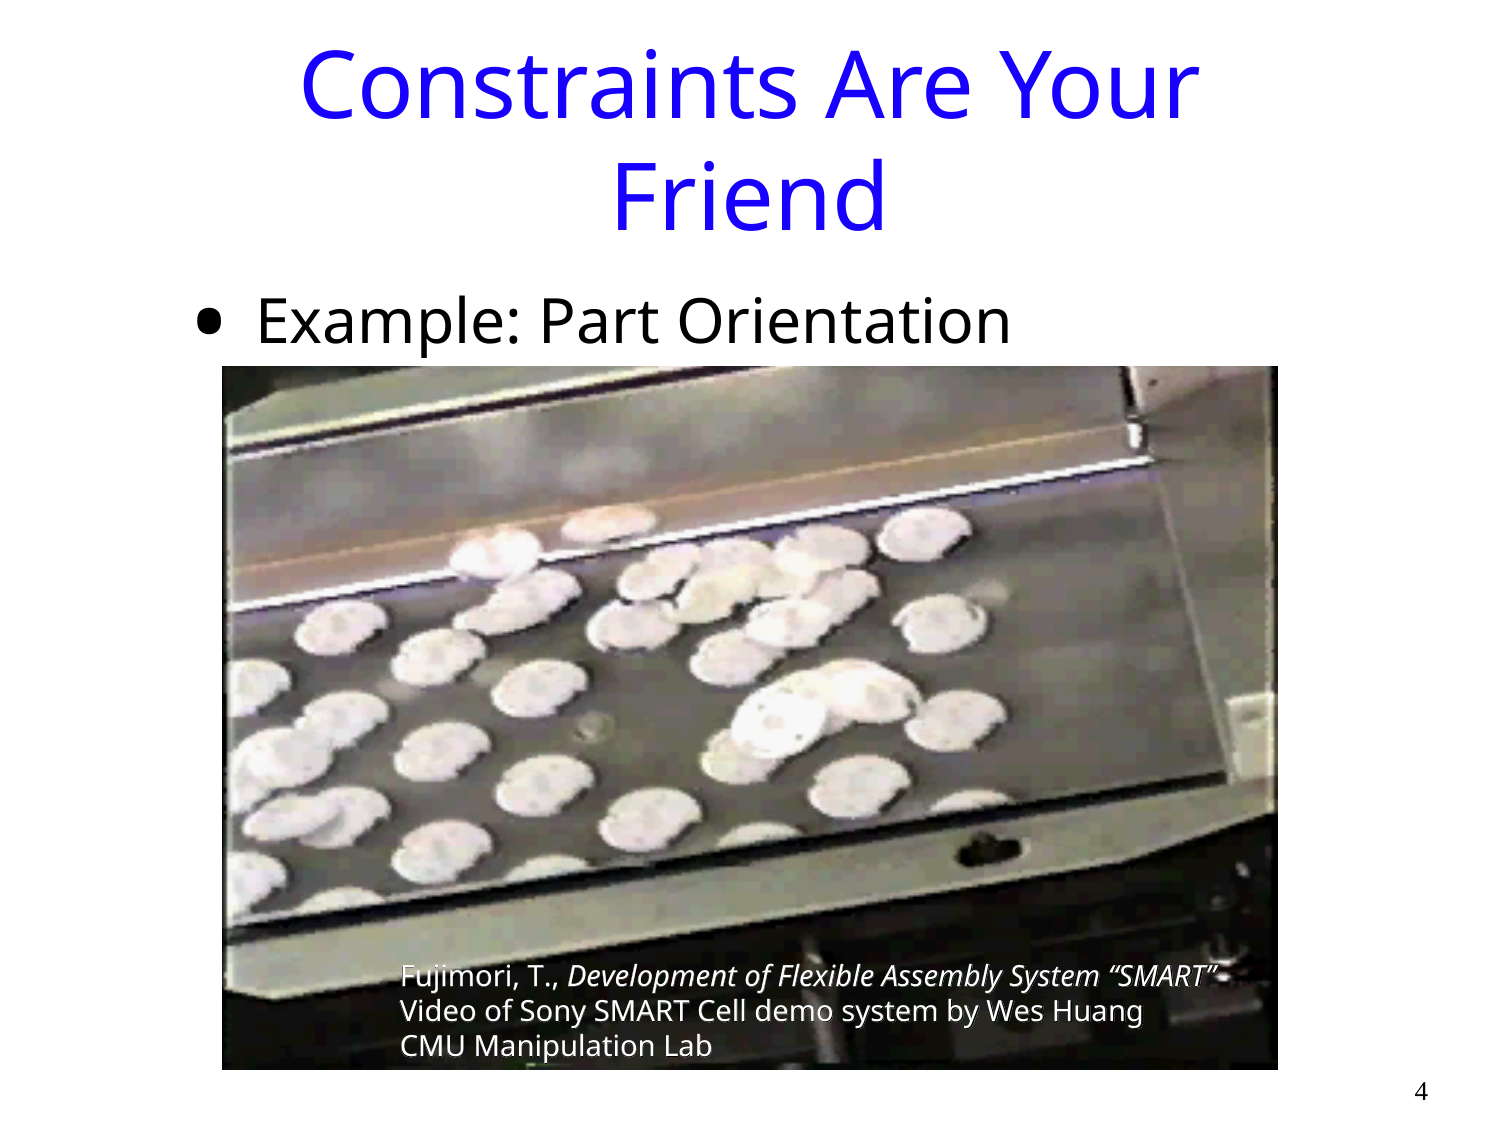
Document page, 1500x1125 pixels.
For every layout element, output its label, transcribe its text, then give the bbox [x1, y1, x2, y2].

title Constraints Are Your Friend [146, 21, 1354, 253]
text_box Fujimori, T., Development of Flexible Assembly System “SMART” Video of Sony SMART Cell demo system by Wes Huang CMU Manipulation Lab [399, 957, 1217, 1063]
picture [222, 366, 1278, 1070]
list Example: Part Orientation [146, 275, 1354, 1023]
